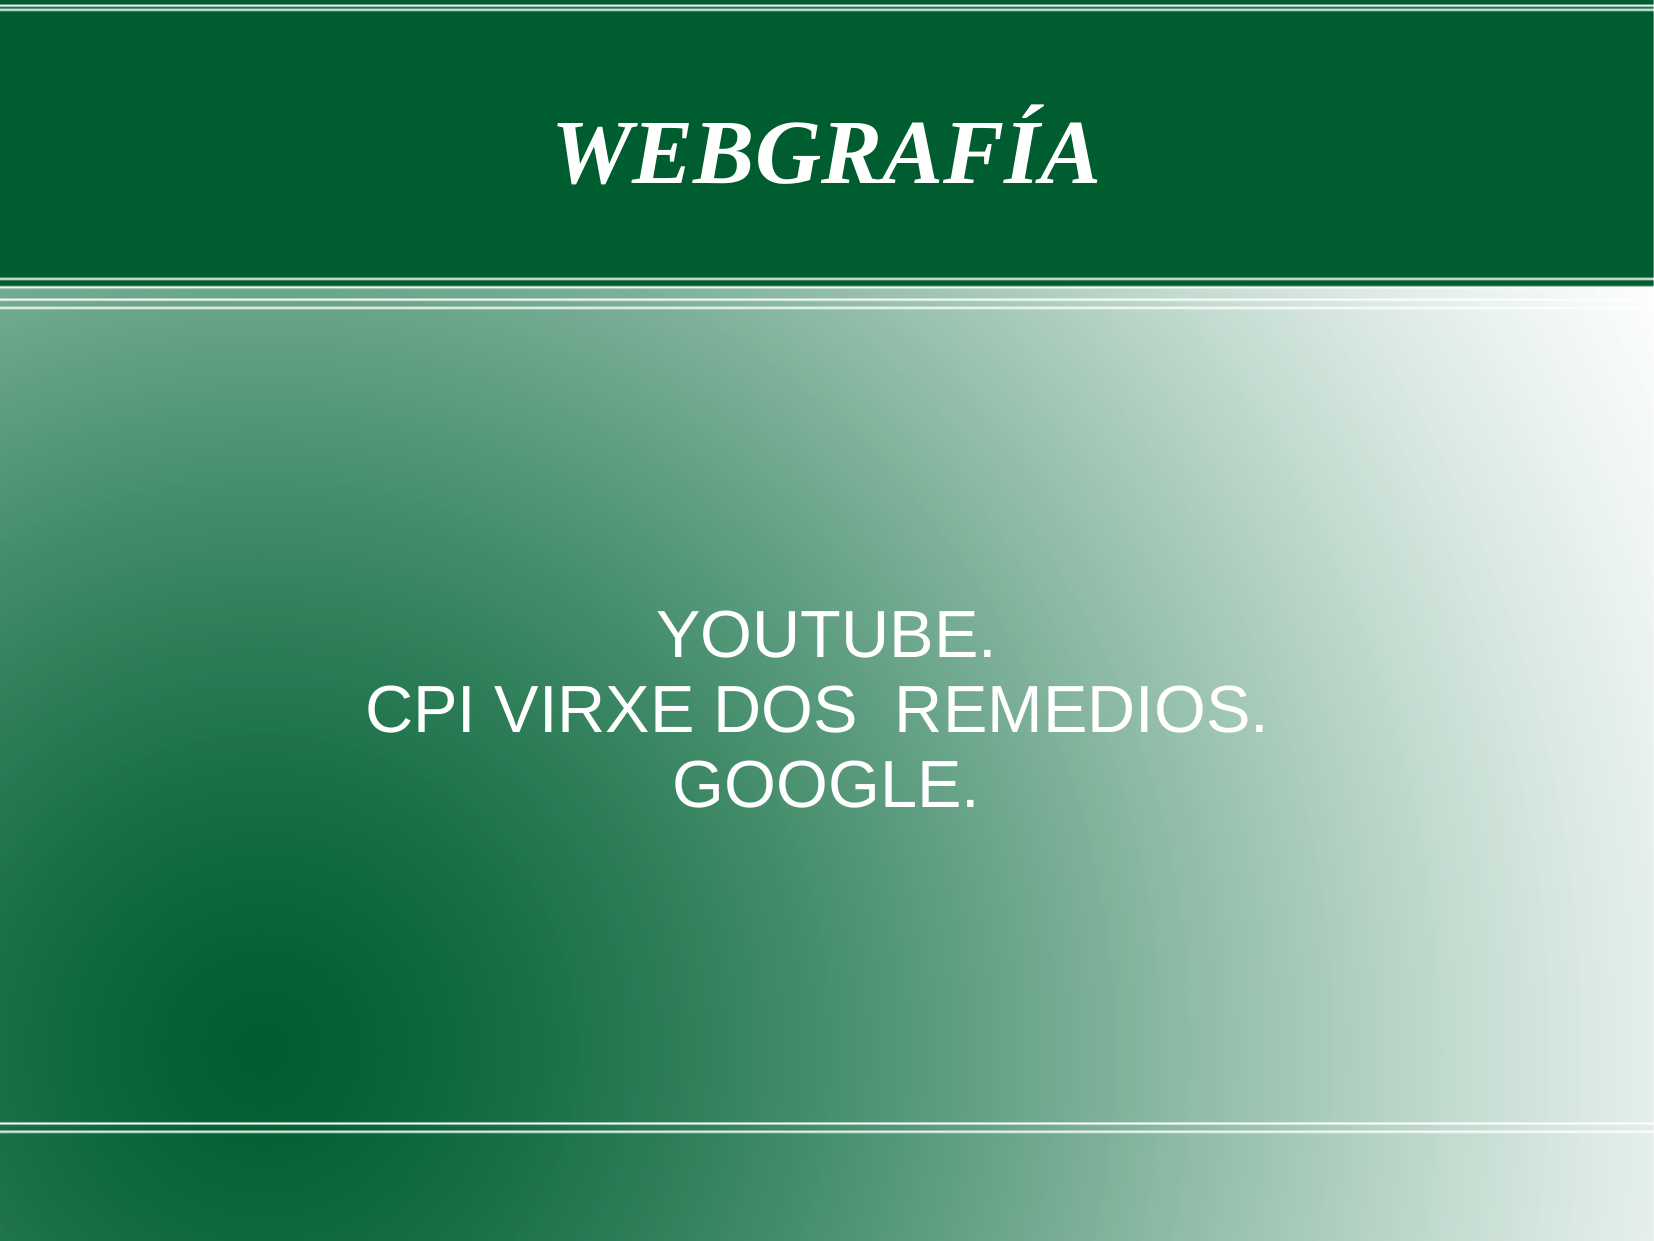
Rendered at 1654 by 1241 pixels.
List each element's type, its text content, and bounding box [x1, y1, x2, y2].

subtitle YOUTUBE. CPI VIRXE DOS REMEDIOS. GOOGLE. [82, 337, 1571, 1156]
title WEBGRAFÍA [82, 49, 1571, 257]
picture [0, 0, 1654, 1241]
